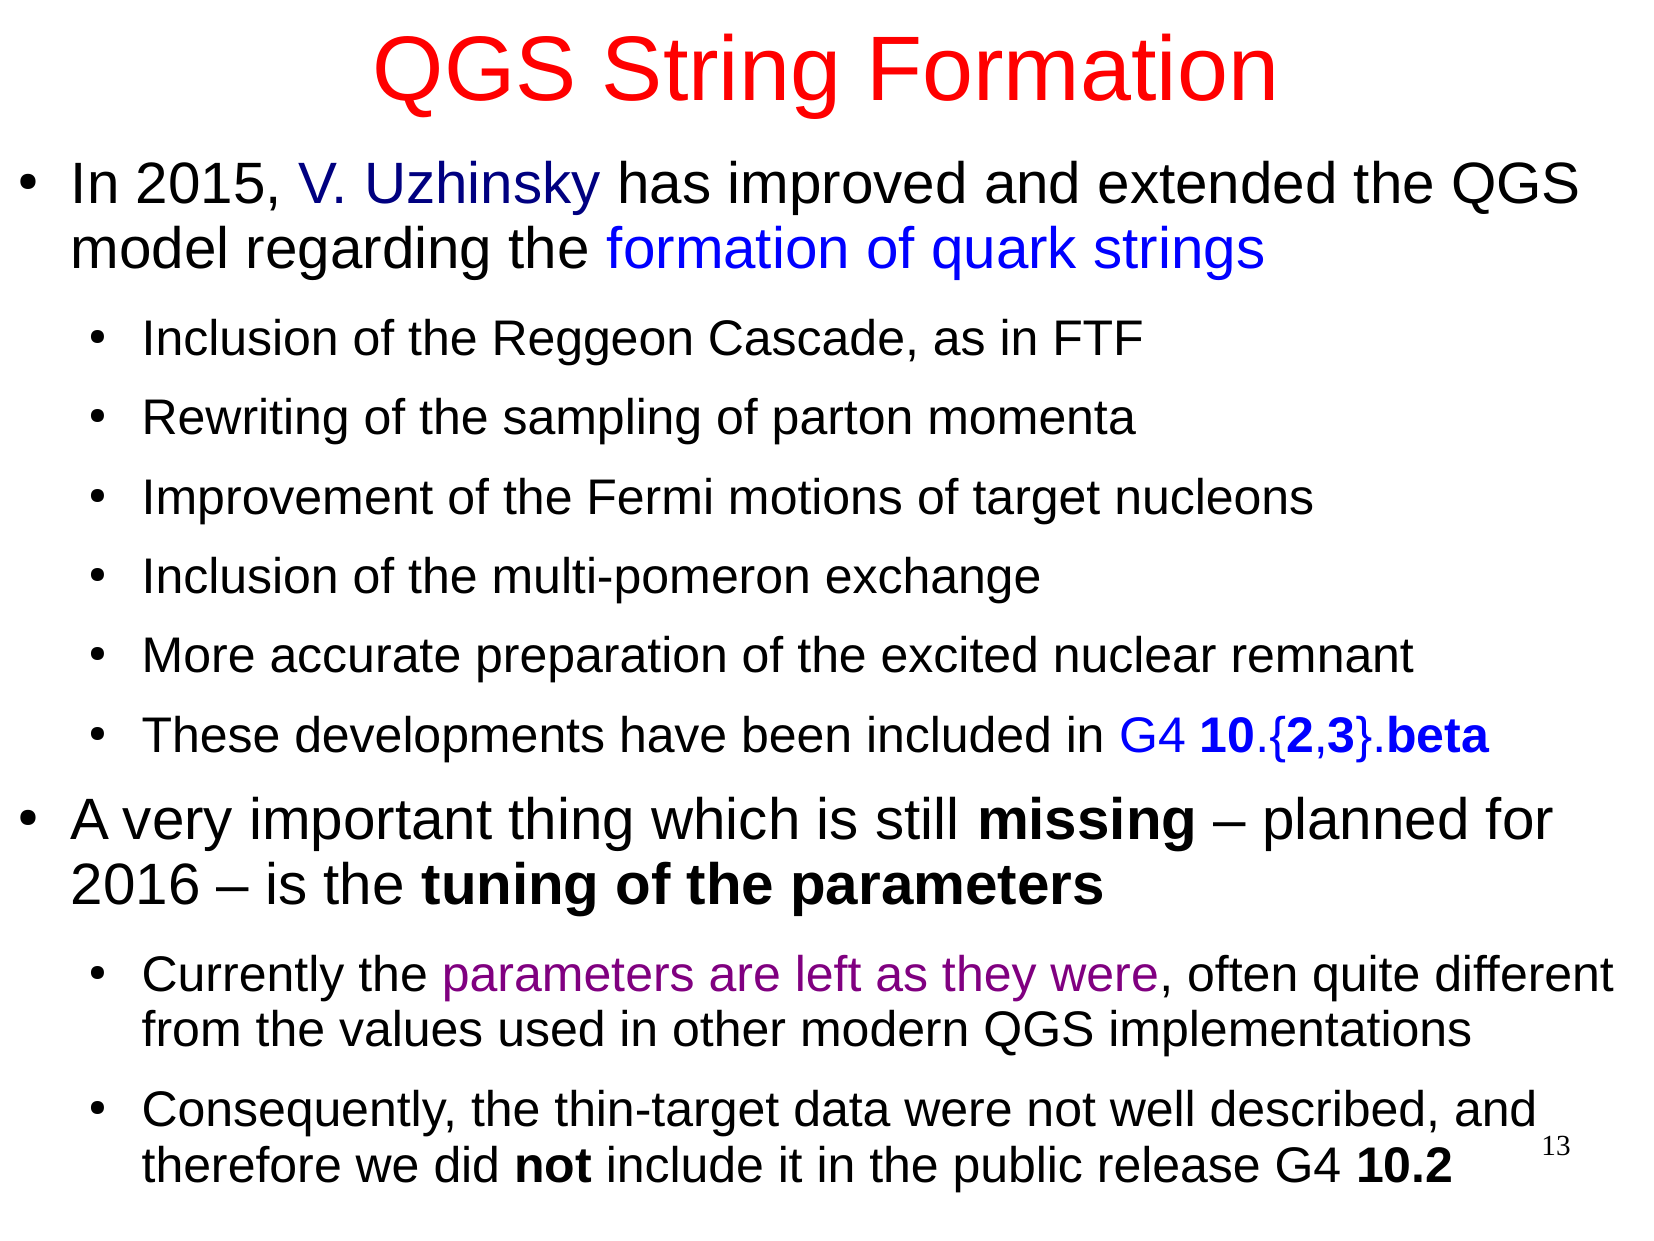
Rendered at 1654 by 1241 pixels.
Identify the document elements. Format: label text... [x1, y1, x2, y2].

title QGS String Formation [0, 8, 1654, 129]
list In 2015, V. Uzhinsky has improved and extended the QGS model regarding the formation of quark strings Inclusion of the Reggeon Cascade, as in FTF Rewriting of the sampling of parton momenta Improvement of the Fermi motions of target nucleons Inclusion of the multi-pomeron exchange More accurate preparation of the excited nuclear remnant These developments have been included in G4 10.{2,3}.beta A very important thing which is still missing – planned for 2016 – is the tuning of the parameters Currently the parameters are left as they were, often quite different from the values used in other modern QGS implementations Consequently, the thin-target data were not well described, and therefore we did not include it in the public release G4 10.2 [0, 150, 1654, 1193]
